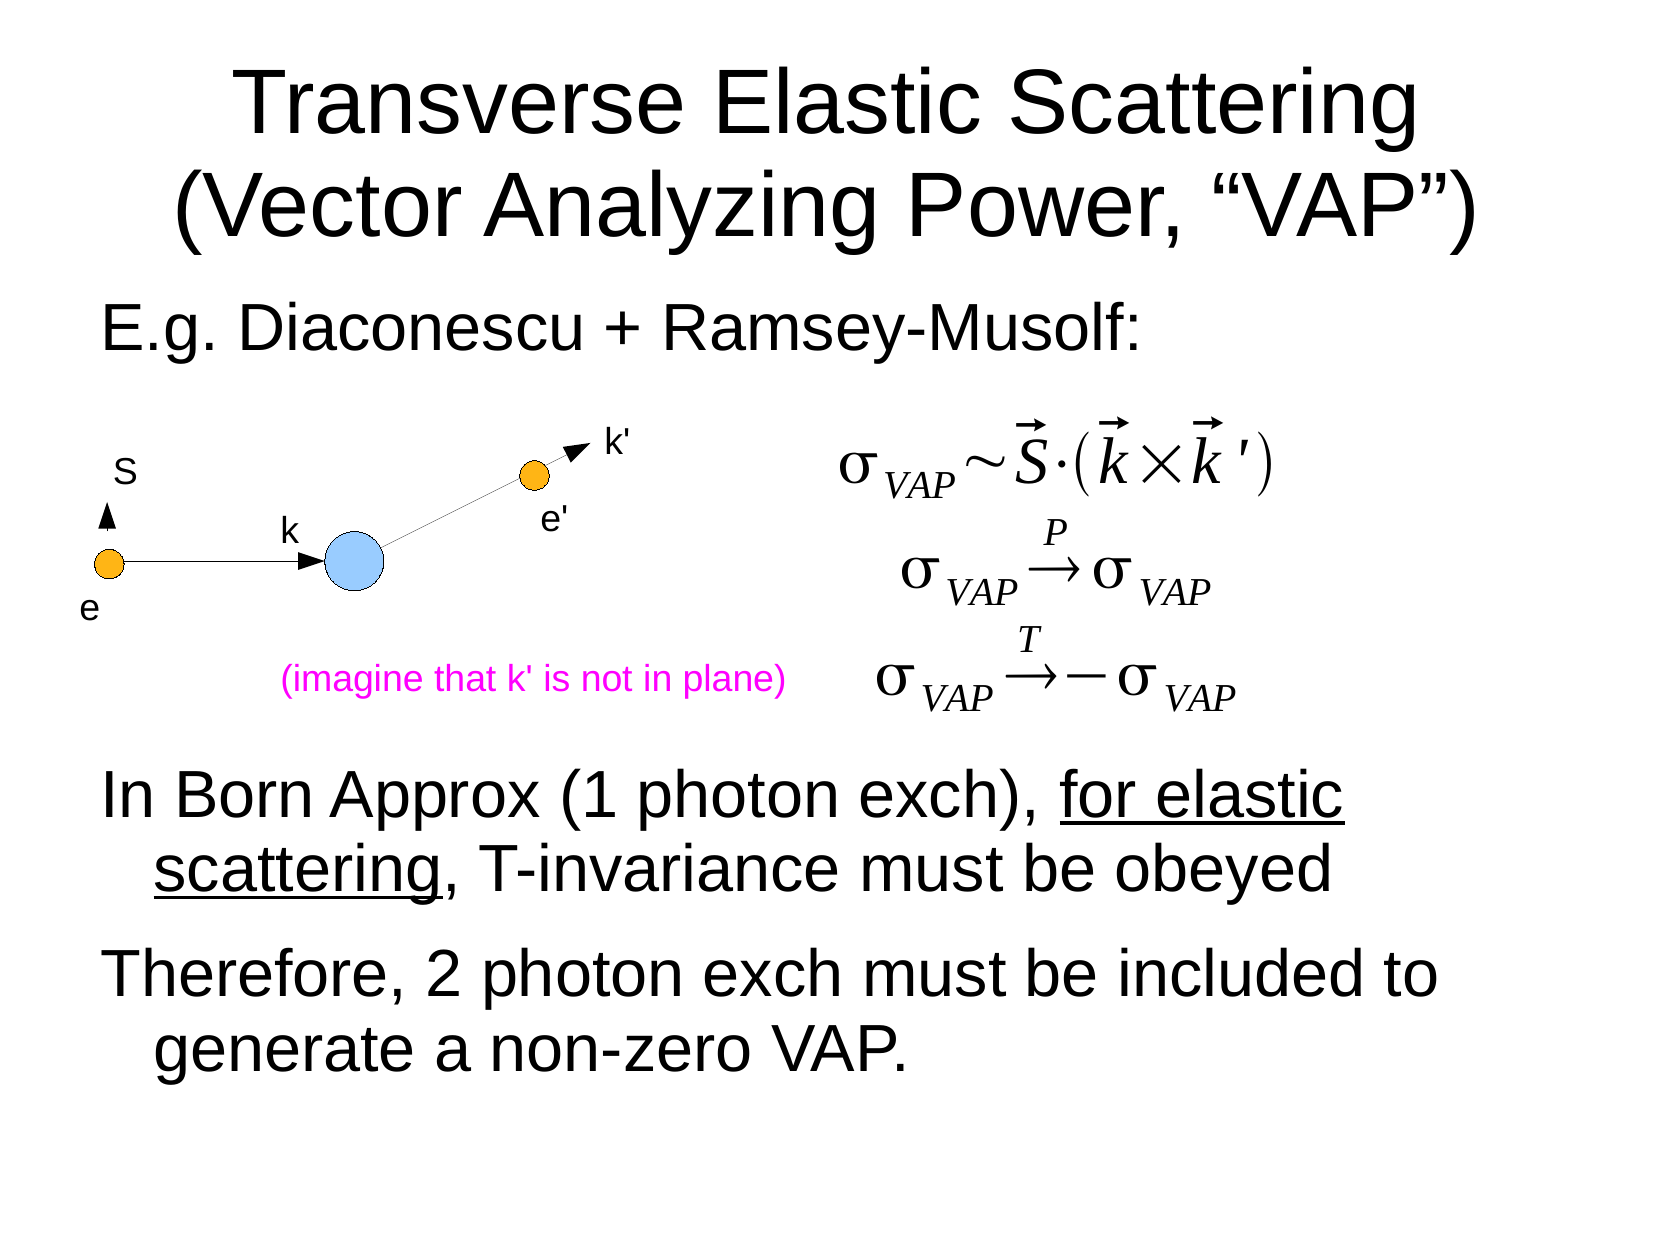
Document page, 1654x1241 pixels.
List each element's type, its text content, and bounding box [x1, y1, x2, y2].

text_box [519, 460, 550, 490]
text_box e' [525, 490, 584, 547]
text_box (imagine that k' is not in plane) [265, 649, 802, 707]
text_box [94, 549, 125, 578]
text_box e [64, 578, 116, 636]
chart [830, 413, 1282, 756]
text_box k [265, 501, 315, 559]
text_box [324, 531, 384, 591]
list E.g. Diaconescu + Ramsey-Musolf: [82, 290, 1571, 414]
list In Born Approx (1 photon exch), for elastic scattering, T-invariance must be obeyed Therefore, 2 photon exch must be included to generate a non-zero VAP. [82, 756, 1571, 1086]
title Transverse Elastic Scattering (Vector Analyzing Power, “VAP”) [82, 50, 1571, 256]
text_box k' [589, 413, 646, 471]
text_box S [98, 442, 153, 500]
